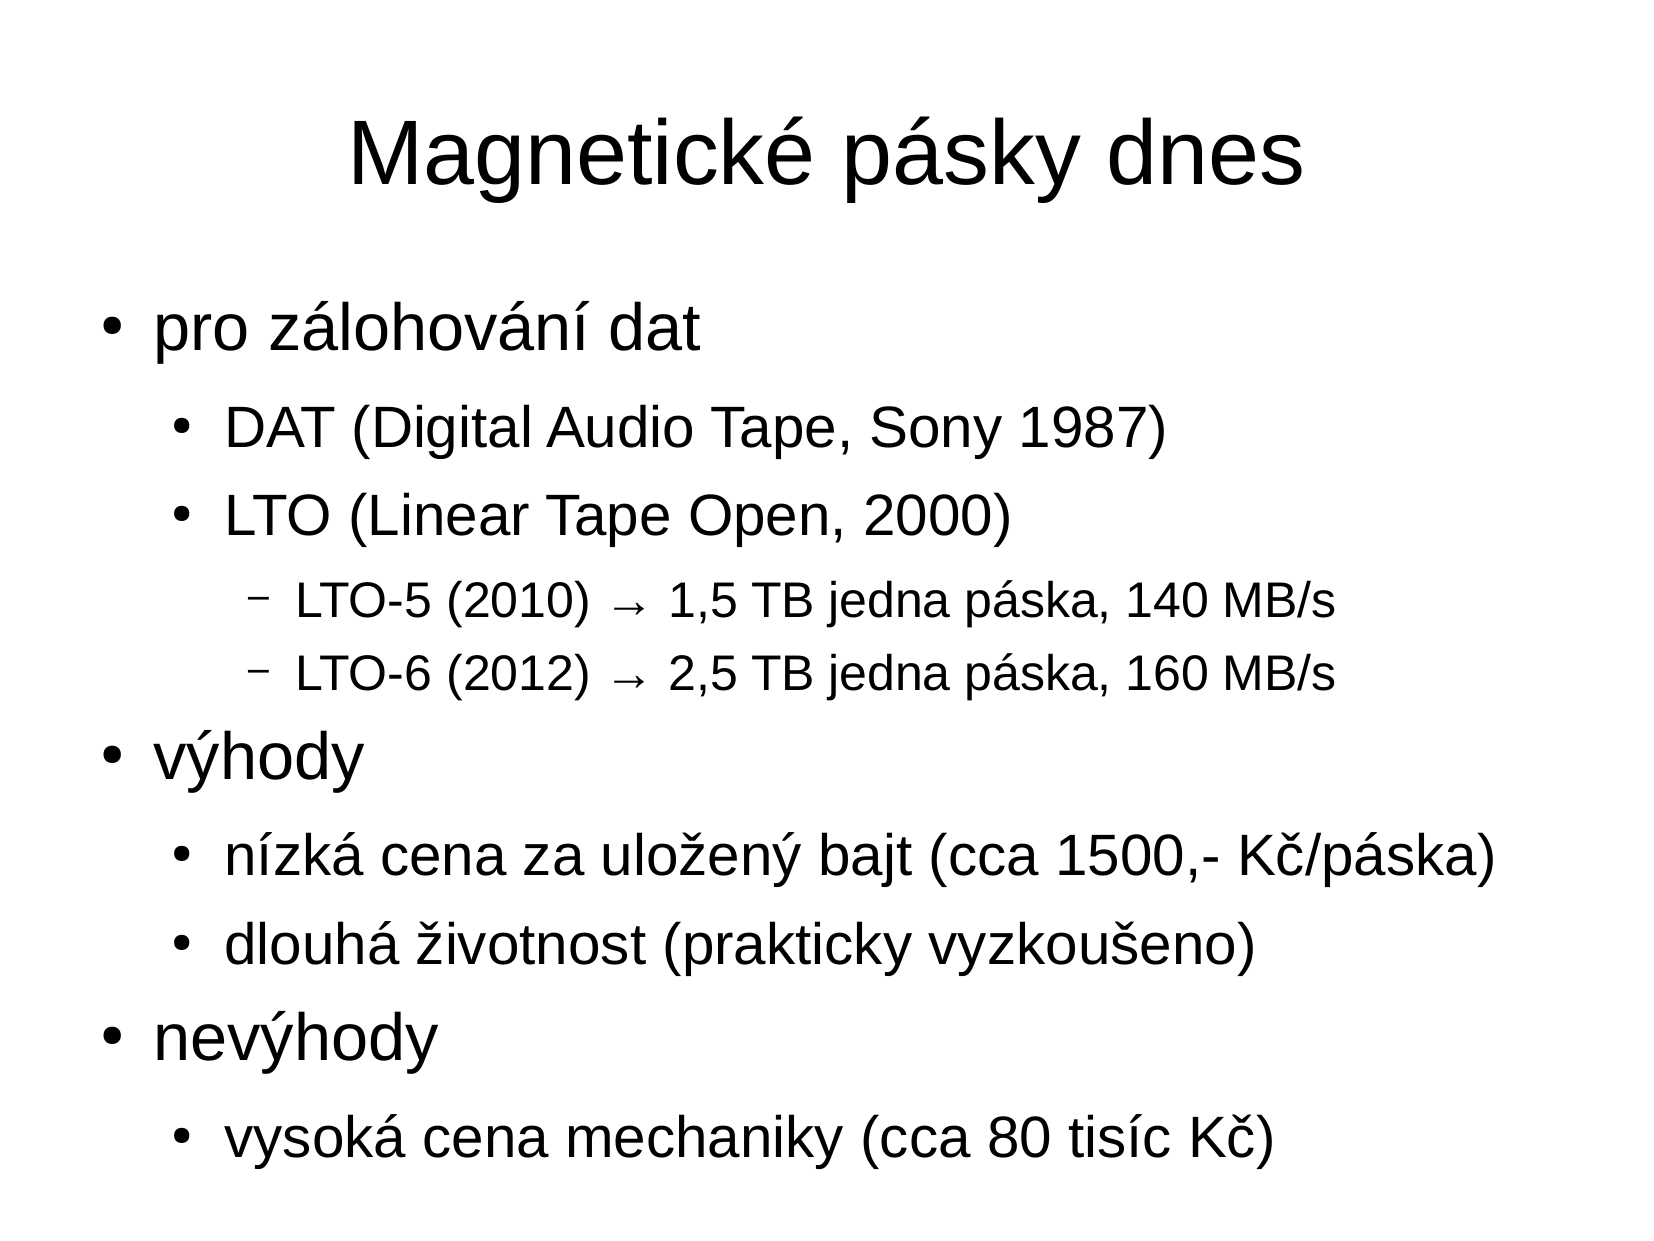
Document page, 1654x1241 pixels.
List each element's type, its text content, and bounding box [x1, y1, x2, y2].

title Magnetické pásky dnes [82, 56, 1571, 250]
list pro zálohování dat DAT (Digital Audio Tape, Sony 1987) LTO (Linear Tape Open, 2000) LTO-5 (2010) → 1,5 TB jedna páska, 140 MB/s LTO-6 (2012) → 2,5 TB jedna páska, 160 MB/s výhody nízká cena za uložený bajt (cca 1500,- Kč/páska) dlouhá životnost (prakticky vyzkoušeno) nevýhody vysoká cena mechaniky (cca 80 tisíc Kč) [82, 290, 1571, 1170]
